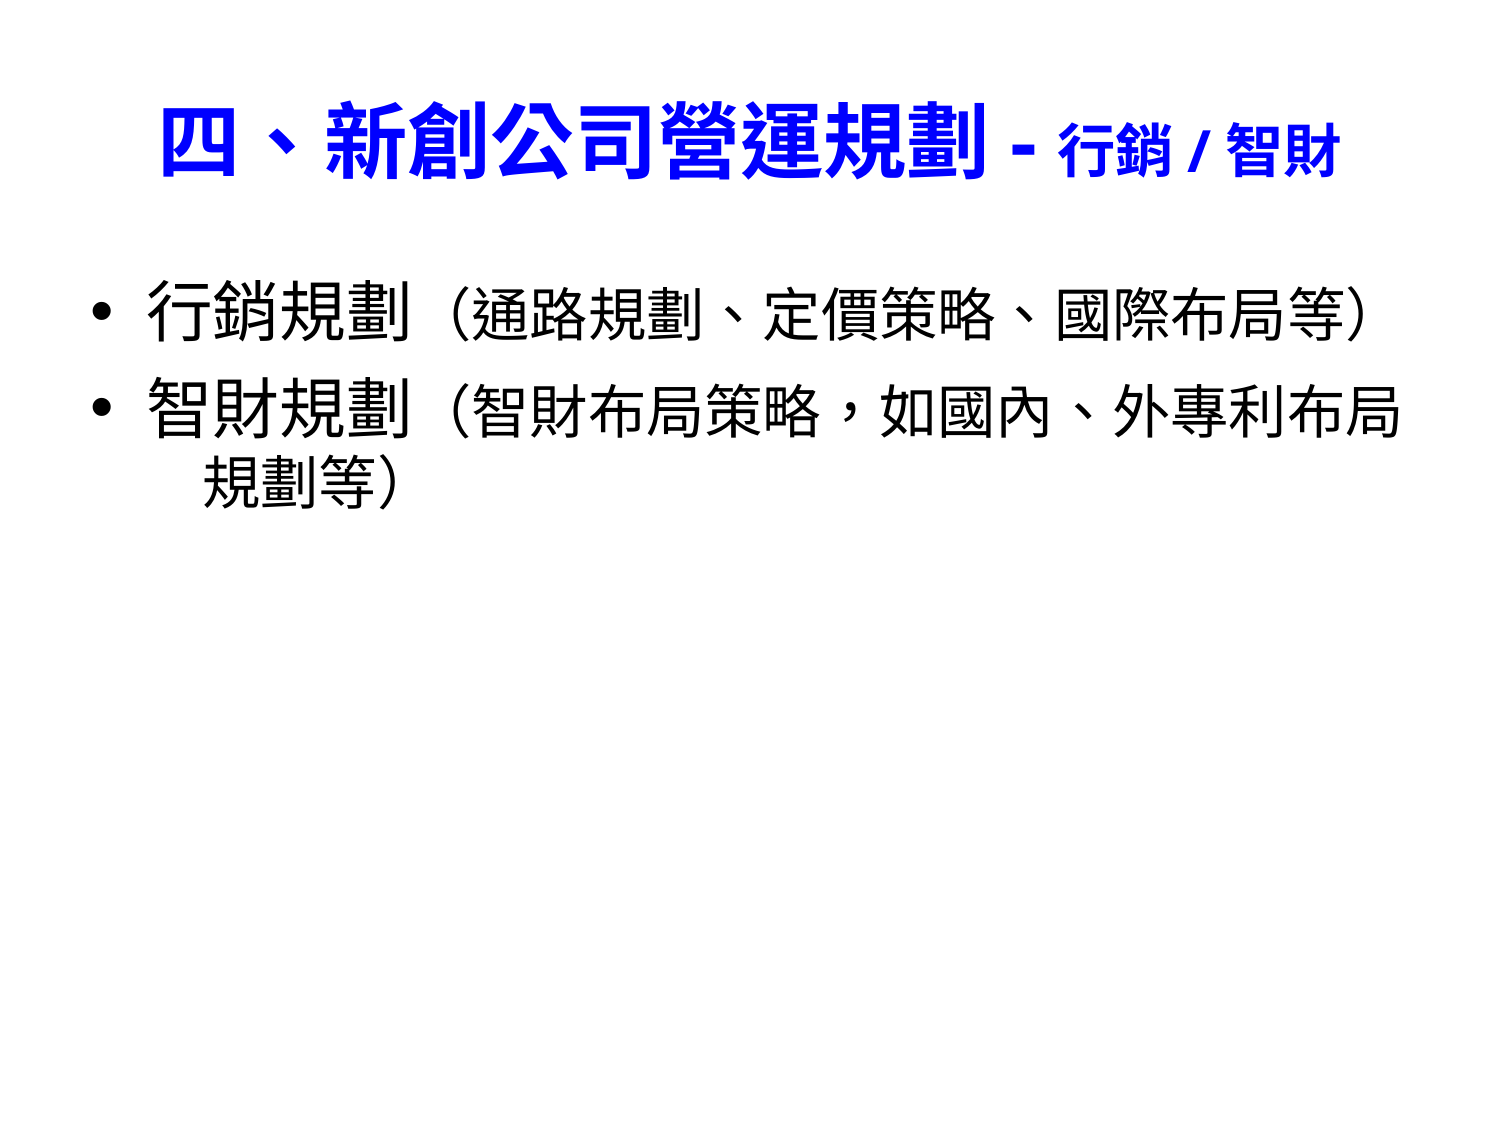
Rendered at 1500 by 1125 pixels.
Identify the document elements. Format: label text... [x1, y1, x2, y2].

list 行銷規劃（通路規劃、定價策略、國際布局等） 智財規劃（智財布局策略，如國內、外專利布局規劃等） [47, 204, 1453, 948]
title 四、新創公司營運規劃-行銷/智財 [75, 7, 1426, 195]
